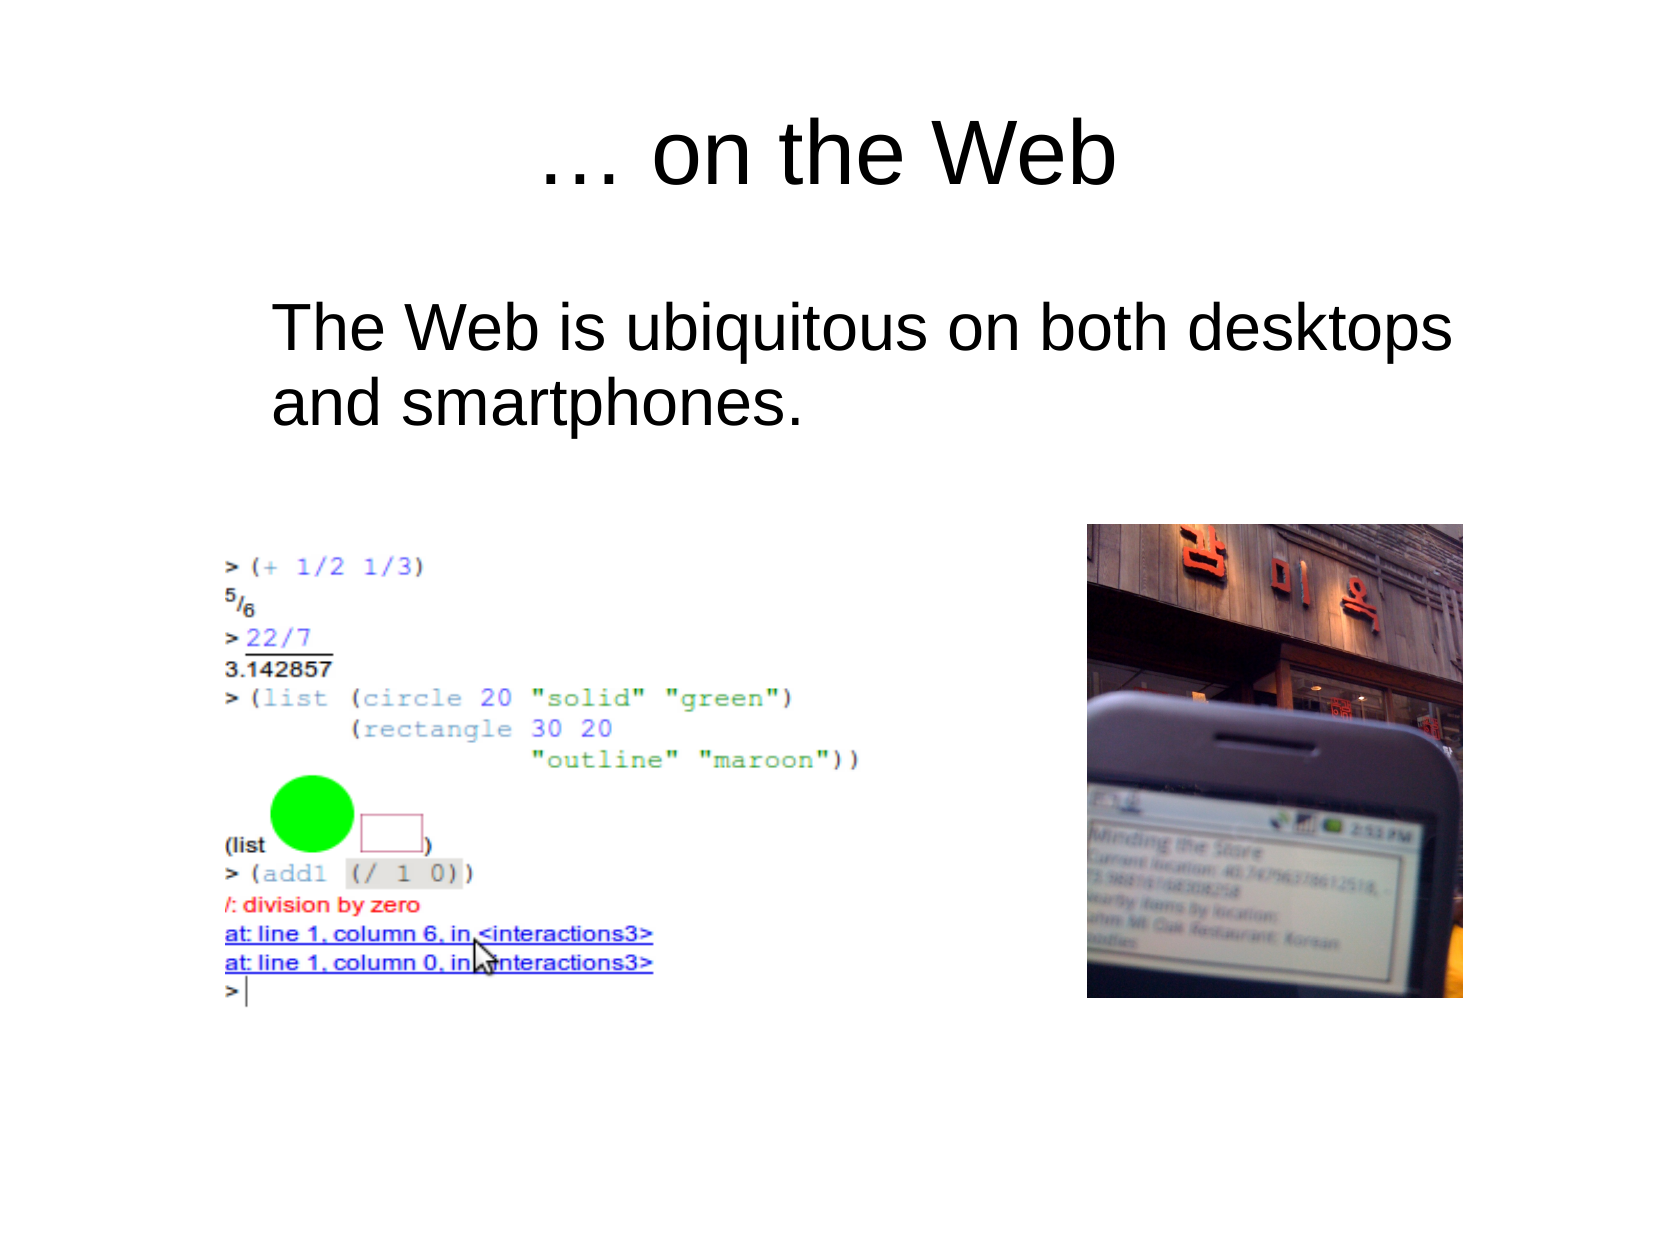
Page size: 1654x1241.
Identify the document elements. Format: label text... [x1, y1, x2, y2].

picture [225, 552, 863, 1013]
picture [1087, 524, 1463, 998]
title … on the Web [82, 49, 1571, 257]
list The Web is ubiquitous on both desktops and smartphones. [82, 290, 1571, 1109]
